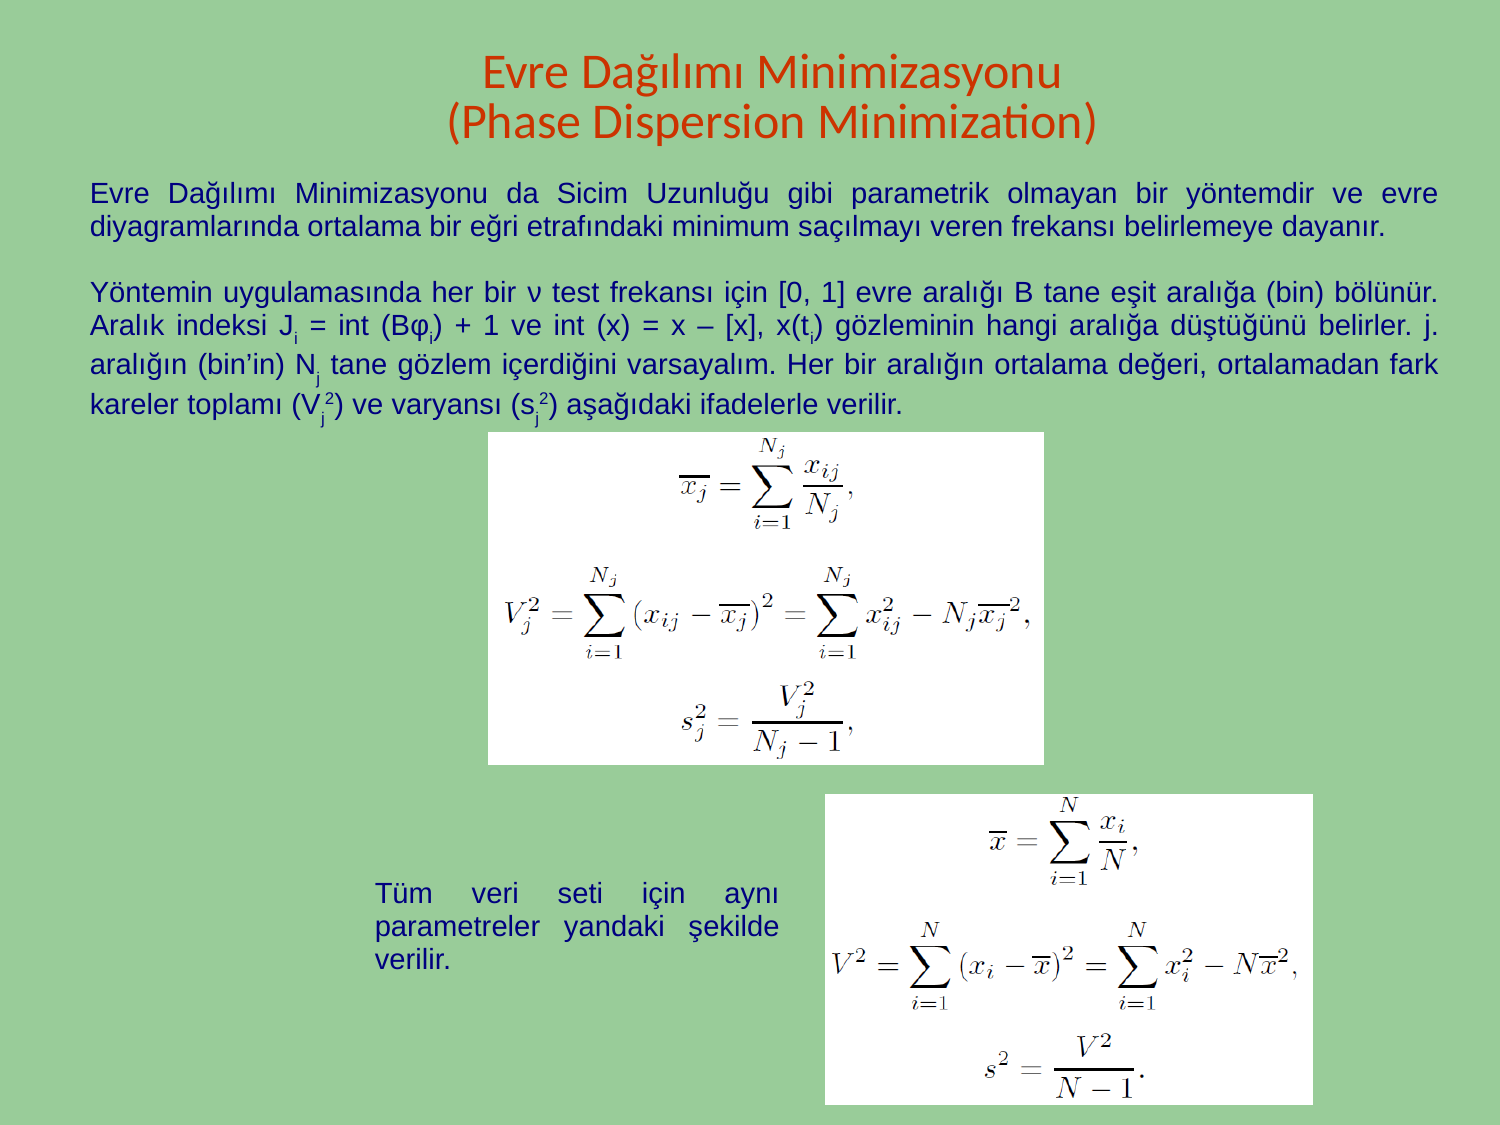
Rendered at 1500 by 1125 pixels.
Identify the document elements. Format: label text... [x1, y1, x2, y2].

picture [825, 794, 1313, 1105]
title Evre Dağılımı Minimizasyonu (Phase Dispersion Minimization) [135, 22, 1410, 170]
picture [488, 432, 1044, 765]
text_box Evre Dağılımı Minimizasyonu da Sicim Uzunluğu gibi parametrik olmayan bir yöntemdir ve evre diyagramlarında ortalama bir eğri etrafındaki minimum saçılmayı veren frekansı belirlemeye dayanır. Yöntemin uygulamasında her bir ν test frekansı için [0, 1] evre aralığı B tane eşit aralığa (bin) bölünür. Aralık indeksi Ji = int (Bφi) + 1 ve int (x) = x – [x], x(ti) gözleminin hangi aralığa düştüğünü belirler. j. aralığın (bin’in) Nj tane gözlem içerdiğini varsayalım. Her bir aralığın ortalama değeri, ortalamadan fark kareler toplamı (Vj2) ve varyansı (sj2) aşağıdaki ifadelerle verilir. [75, 170, 1456, 451]
text_box Tüm veri seti için aynı parametreler yandaki şekilde verilir. [360, 870, 796, 1002]
